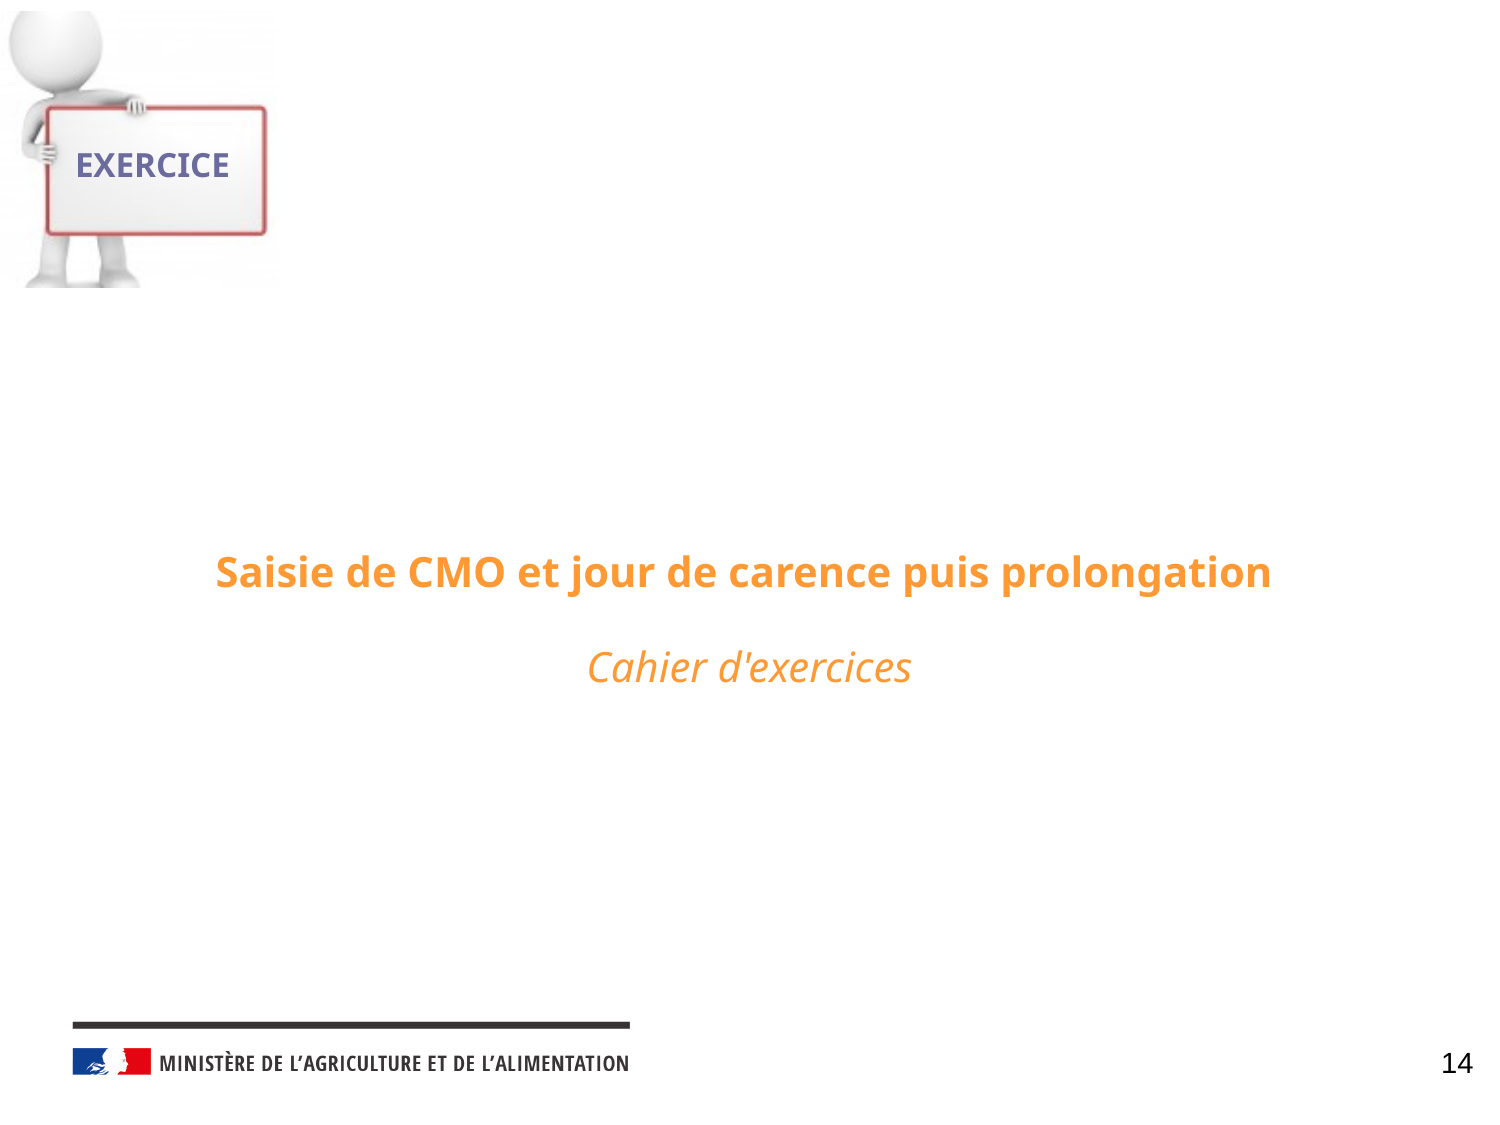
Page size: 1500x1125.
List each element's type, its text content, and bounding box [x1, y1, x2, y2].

picture [0, 11, 1430, 538]
text_box Saisie de CMO et jour de carence puis prolongation Cahier d'exercices [0, 538, 1500, 703]
picture [23, 703, 1430, 1123]
text_box Exercice [28, 137, 277, 231]
